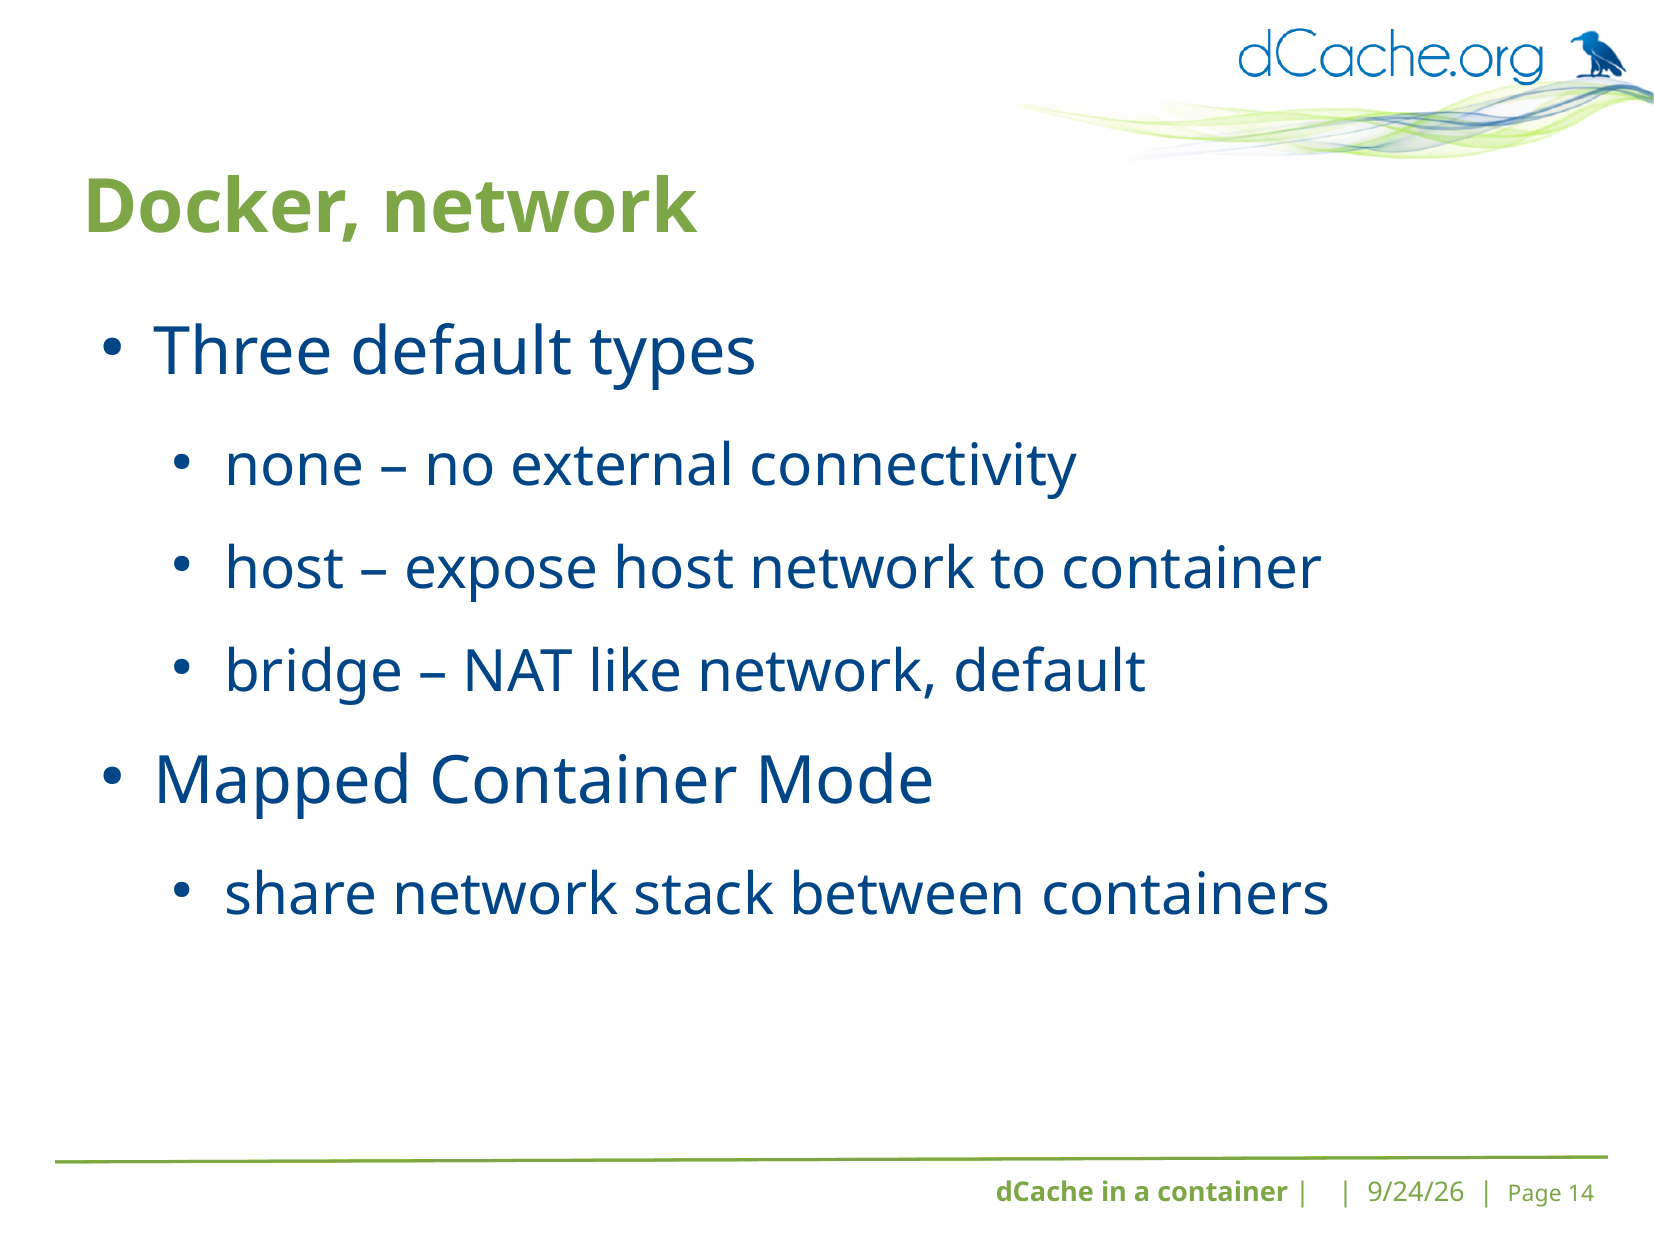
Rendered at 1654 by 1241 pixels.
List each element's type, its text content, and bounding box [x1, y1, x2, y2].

picture [956, 16, 1654, 169]
title Docker, network [82, 155, 1605, 252]
list Three default types none – no external connectivity host – expose host network to container bridge – NAT like network, default Mapped Container Mode share network stack between containers [82, 302, 1571, 1023]
